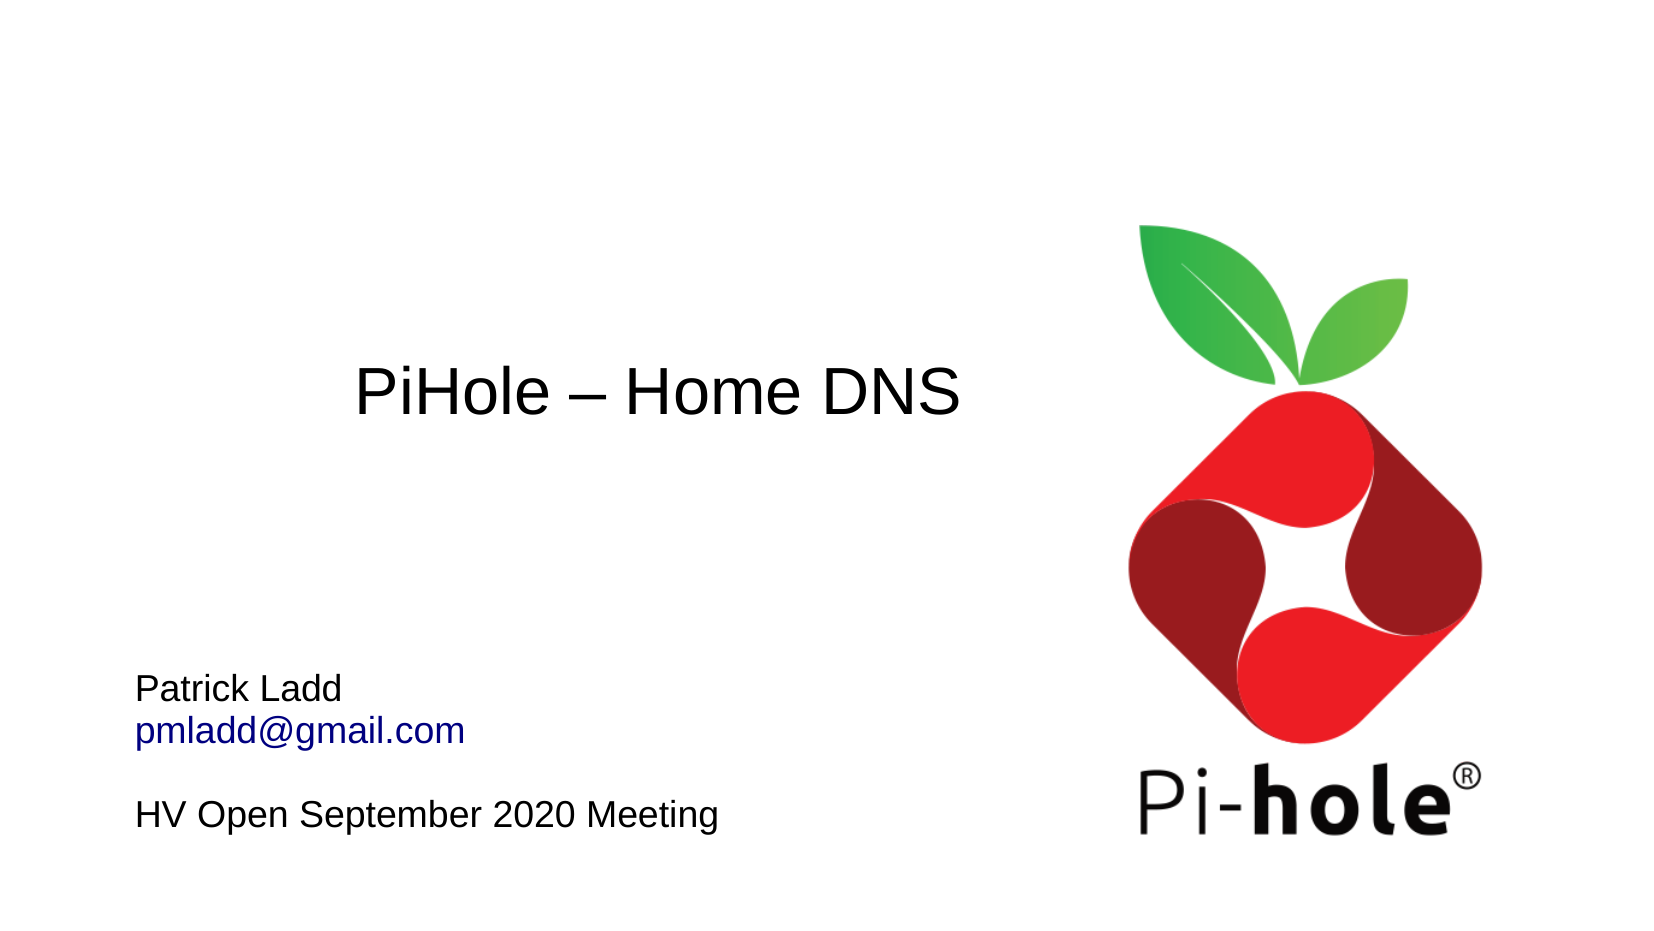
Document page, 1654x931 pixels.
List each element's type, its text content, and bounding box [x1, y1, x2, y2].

picture [1125, 224, 1486, 837]
text_box Patrick Ladd pmladd@gmail.com HV Open September 2020 Meeting [120, 660, 735, 843]
subtitle PiHole – Home DNS [82, 35, 1235, 748]
